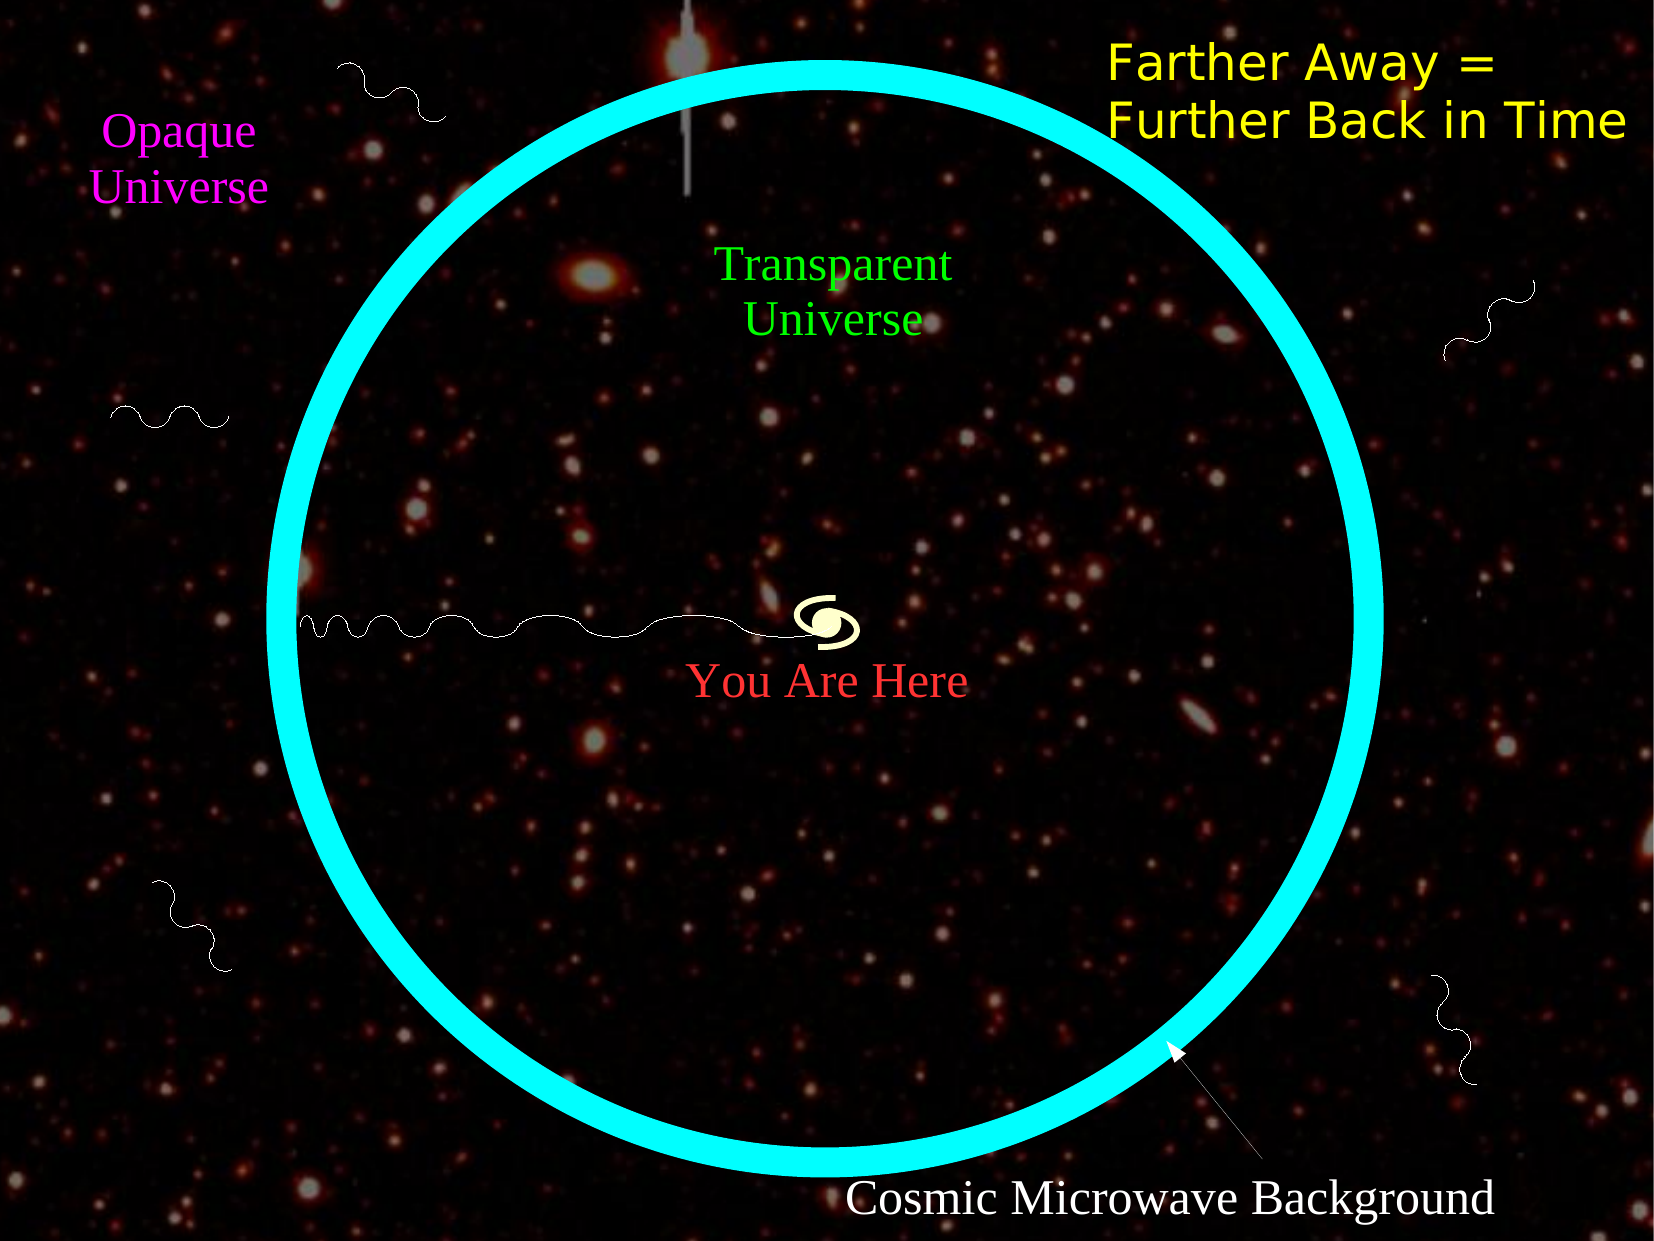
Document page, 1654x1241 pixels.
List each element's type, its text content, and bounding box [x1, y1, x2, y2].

text_box Transparent Universe [713, 235, 954, 347]
text_box Cosmic Microwave Background [845, 1169, 1496, 1226]
text_box Farther Away = Further Back in Time [1106, 33, 1630, 151]
text_box You Are Here [685, 653, 969, 709]
picture [0, 0, 1654, 1241]
text_box [811, 608, 842, 638]
text_box Opaque Universe [88, 103, 270, 215]
